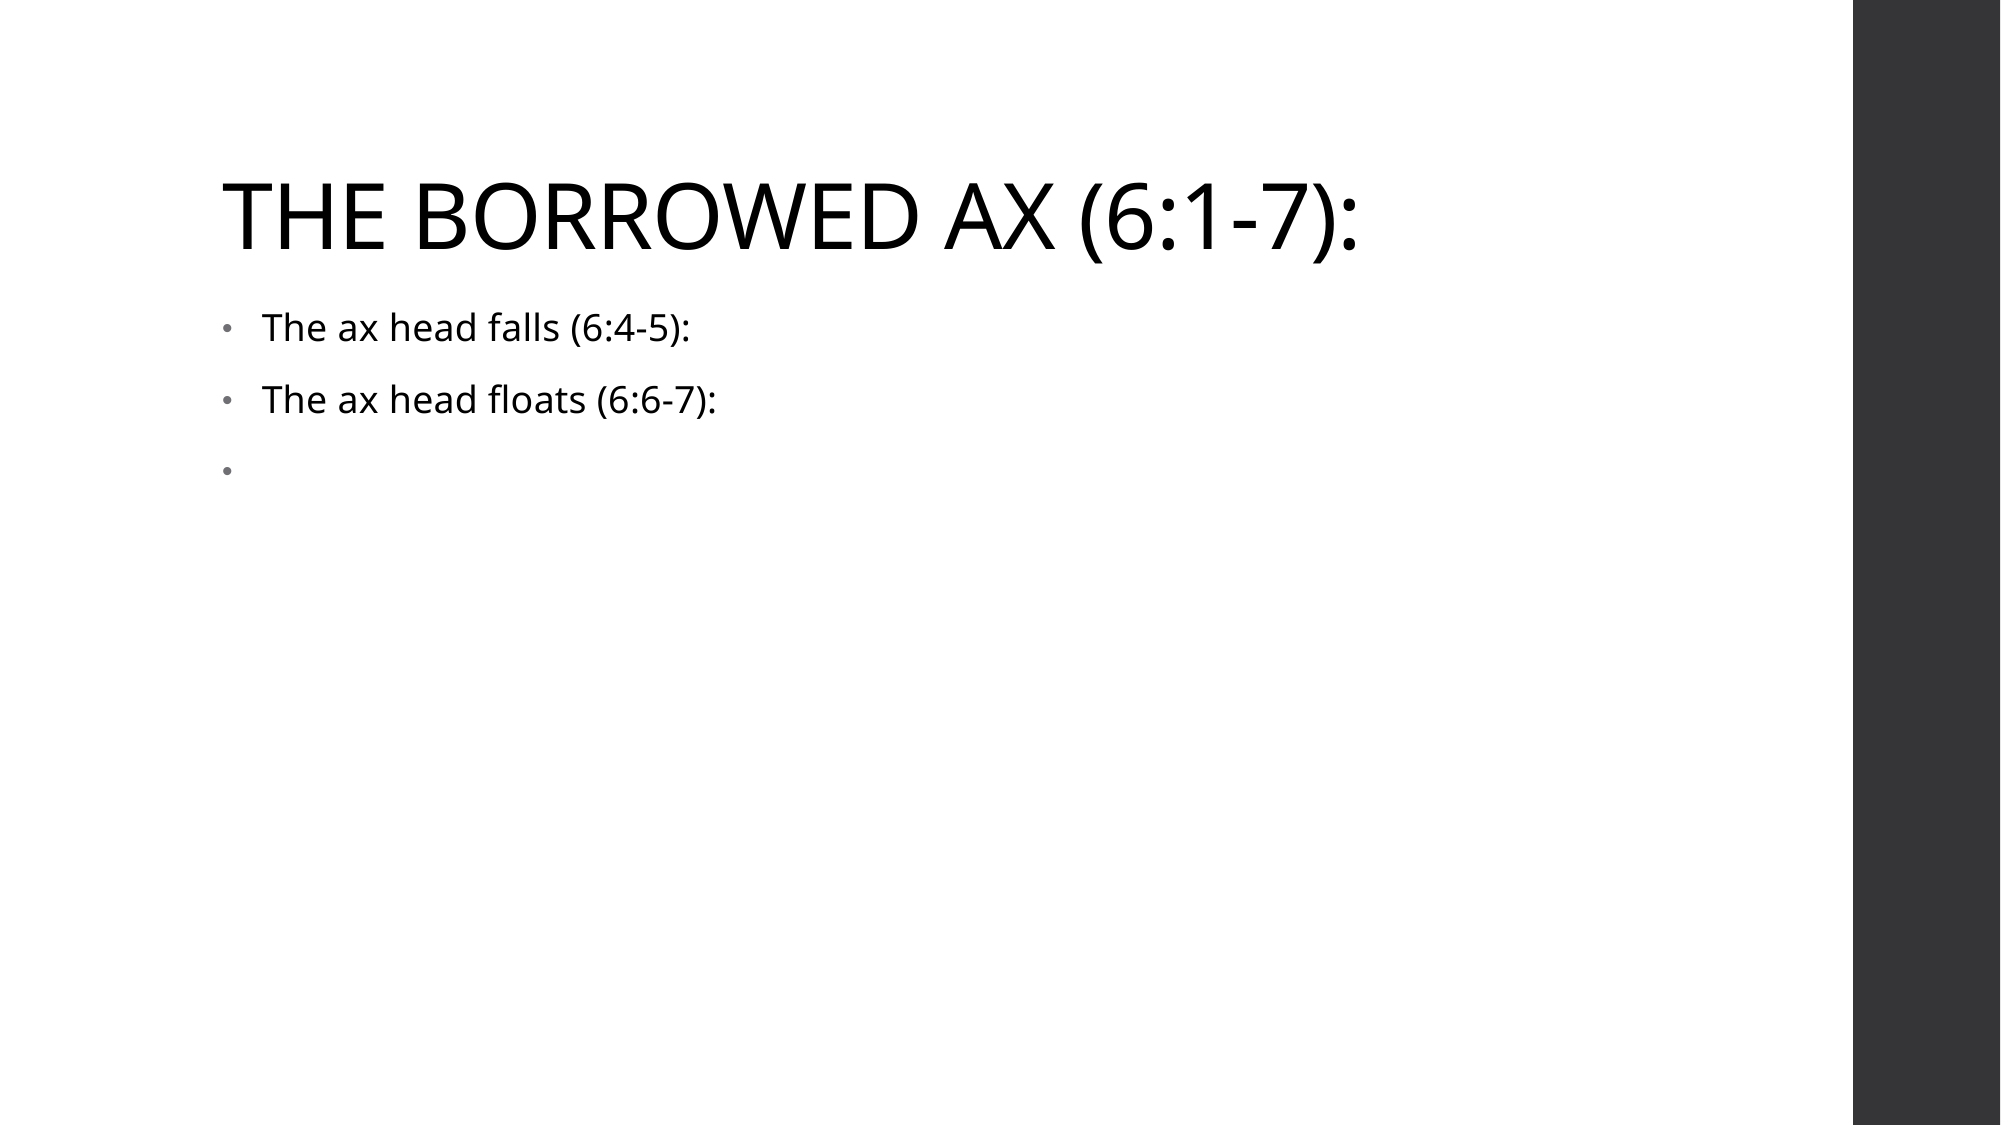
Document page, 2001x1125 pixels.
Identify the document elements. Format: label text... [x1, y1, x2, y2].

list The ax head falls (6:4-5): The ax head floats (6:6-7): [206, 299, 1617, 1014]
title THE BORROWED AX (6:1-7): [206, 60, 1797, 278]
